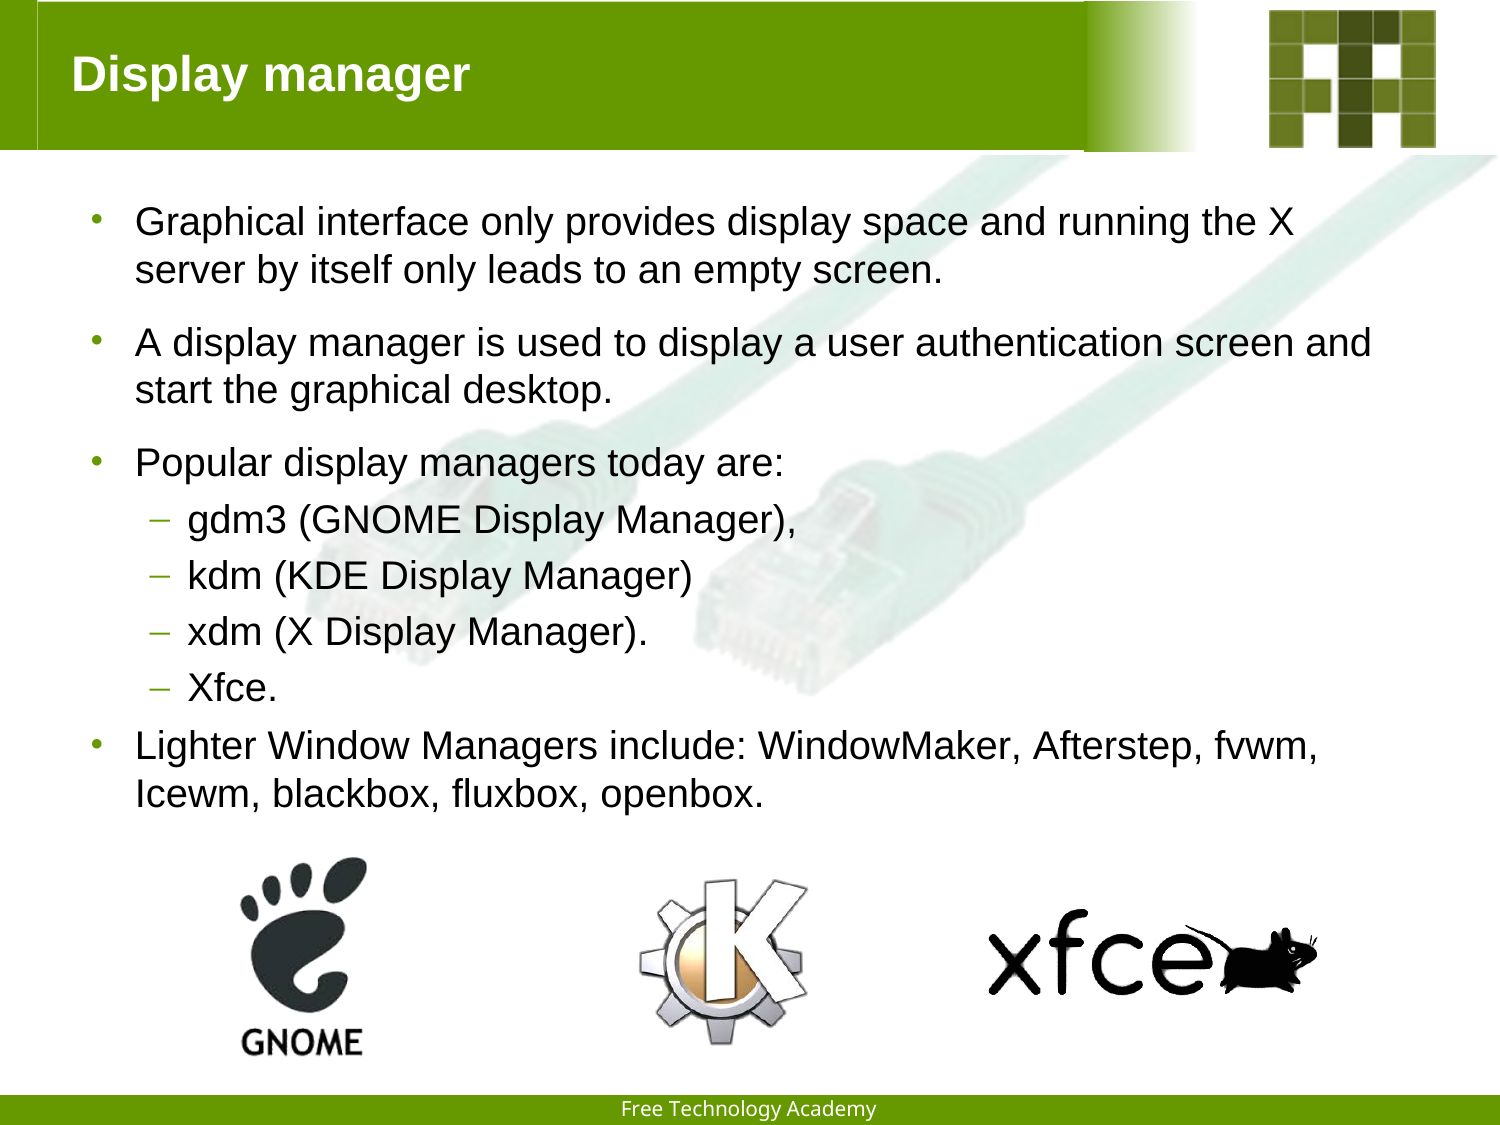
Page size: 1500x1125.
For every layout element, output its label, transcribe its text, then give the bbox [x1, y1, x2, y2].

picture [979, 904, 1323, 1004]
picture [216, 846, 384, 1063]
picture [1269, 10, 1436, 148]
title Display manager [56, 1, 1107, 152]
picture [625, 868, 815, 1058]
list Graphical interface only provides display space and running the X server by itself only leads to an empty screen. A display manager is used to display a user authentication screen and start the graphical desktop. Popular display managers today are: gdm3 (GNOME Display Manager), kdm (KDE Display Manager) xdm (X Display Manager). Xfce. Lighter Window Managers include: WindowMaker, Afterstep, fvwm, Icewm, blackbox, fluxbox, openbox. [75, 187, 1426, 827]
